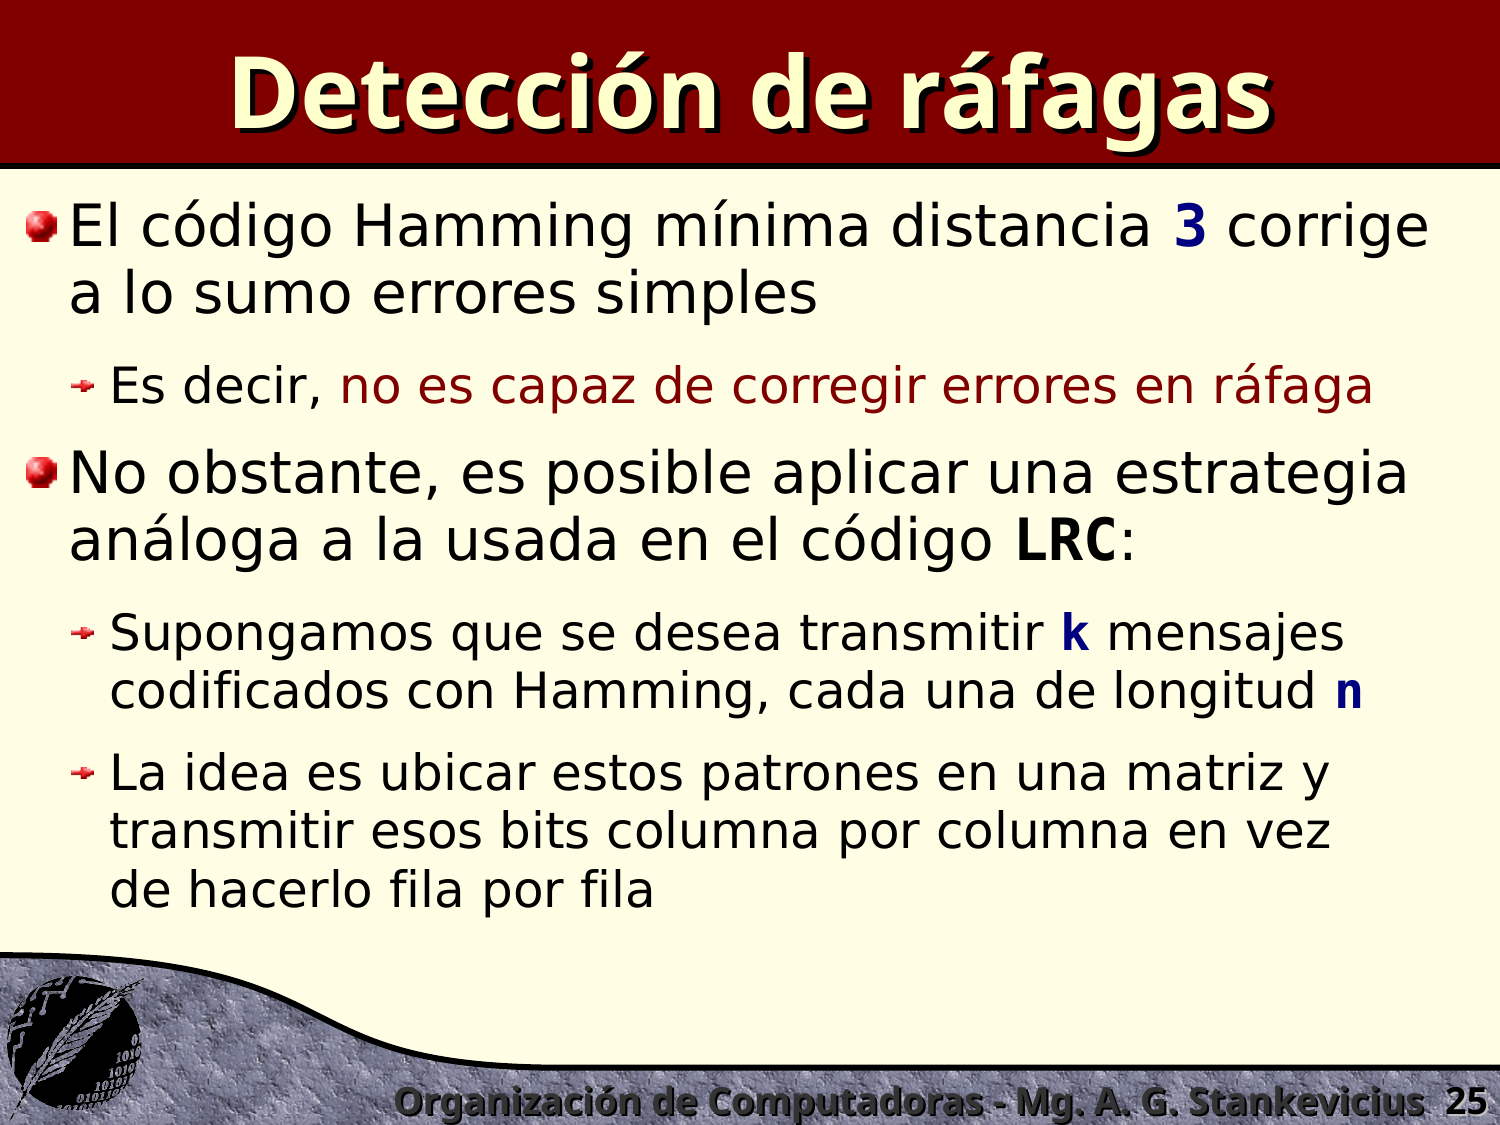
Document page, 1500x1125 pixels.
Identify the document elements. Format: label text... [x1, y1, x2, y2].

title Detección de ráfagas [15, 5, 1485, 160]
picture [1058, 1100, 1065, 1110]
picture [0, 959, 1500, 1125]
picture [448, 1100, 455, 1110]
list El código Hamming mínima distancia 3 corrige a lo sumo errores simples Es decir, no es capaz de corregir errores en ráfaga No obstante, es posible aplicar una estrategia análoga a la usada en el código LRC: Supongamos que se desea transmitir k mensajes codificados con Hamming, cada una de longitud n La idea es ubicar estos patrones en una matriz y transmitir esos bits columna por columna en vez de hacerlo fila por fila [11, 192, 1486, 935]
picture [802, 1100, 806, 1110]
